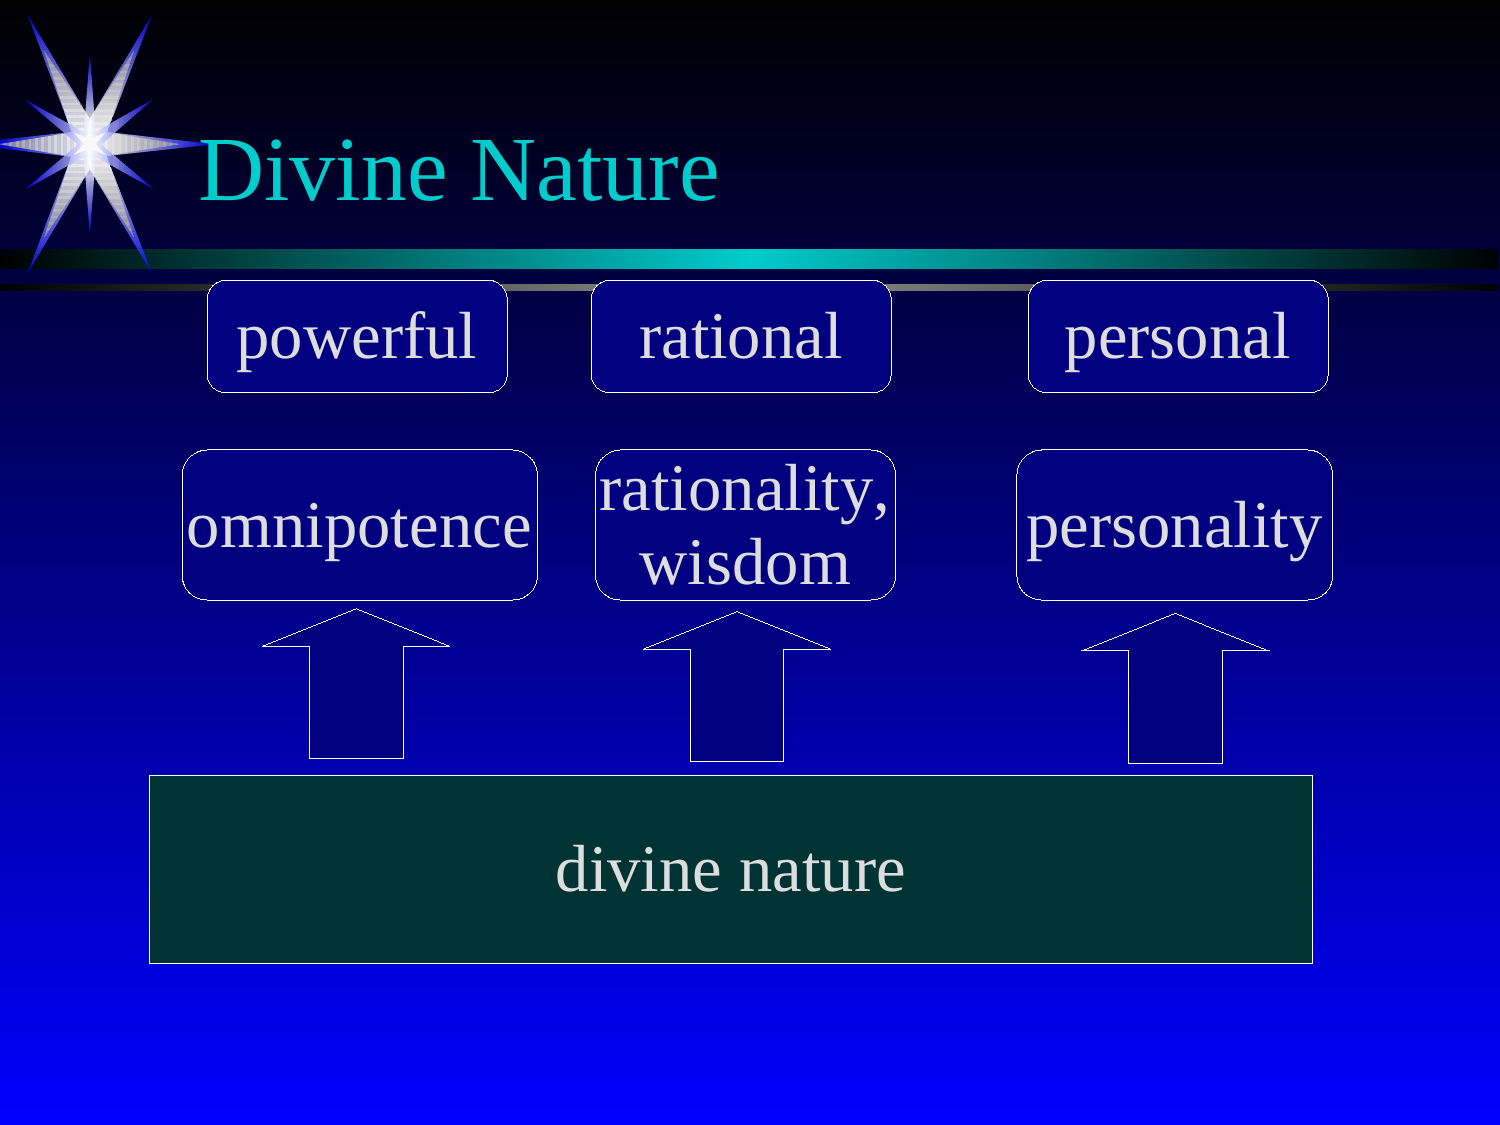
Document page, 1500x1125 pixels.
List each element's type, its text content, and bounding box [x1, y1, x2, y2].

text_box [643, 611, 831, 762]
text_box personal [1028, 280, 1329, 393]
text_box powerful [207, 280, 508, 393]
text_box personality [1016, 449, 1333, 601]
text_box divine nature [149, 775, 1313, 964]
text_box rational [591, 280, 892, 393]
text_box rationality, wisdom [595, 449, 896, 601]
text_box [262, 608, 450, 759]
text_box omnipotence [182, 449, 538, 601]
text_box [1081, 613, 1270, 764]
title Divine Nature [183, 40, 1459, 229]
